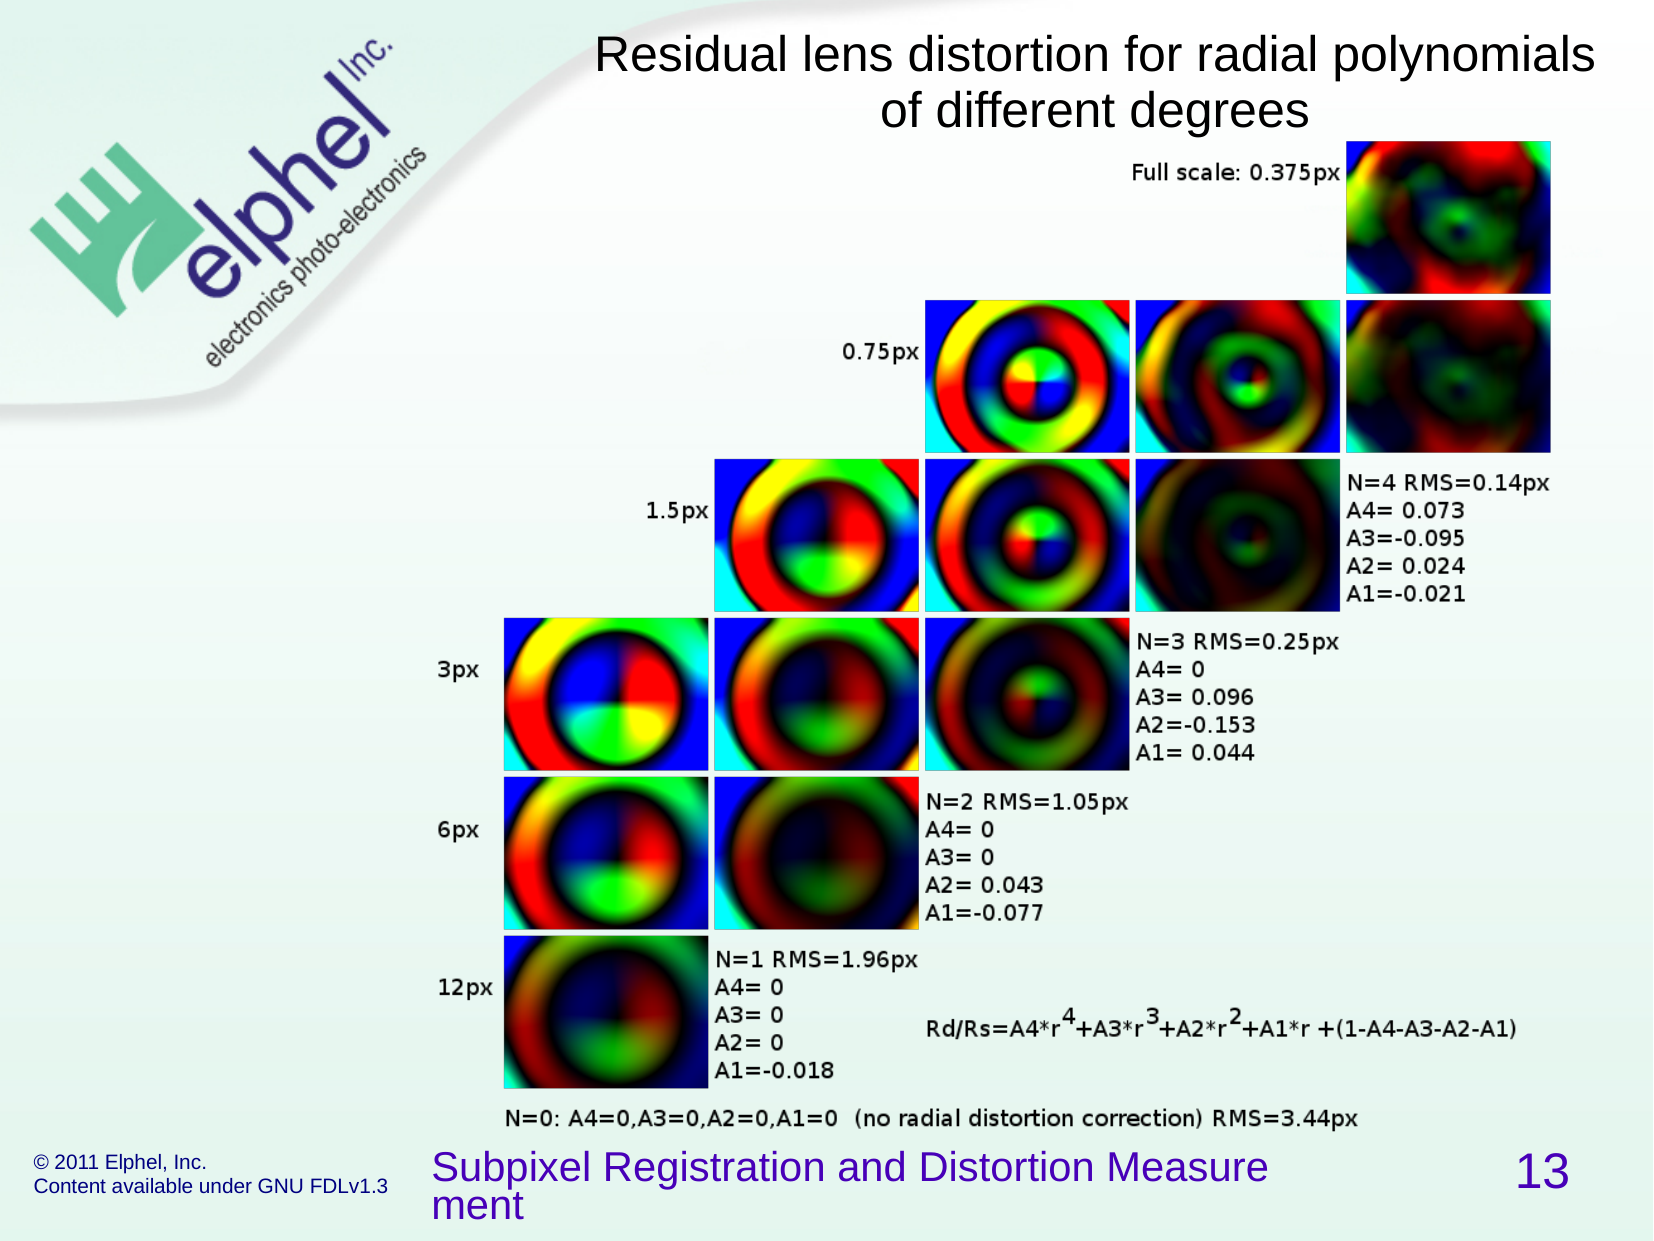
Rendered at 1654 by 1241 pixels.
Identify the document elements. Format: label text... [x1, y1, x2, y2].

title Residual lens distortion for radial polynomials of different degrees [570, 0, 1621, 169]
picture [0, 0, 1654, 1241]
